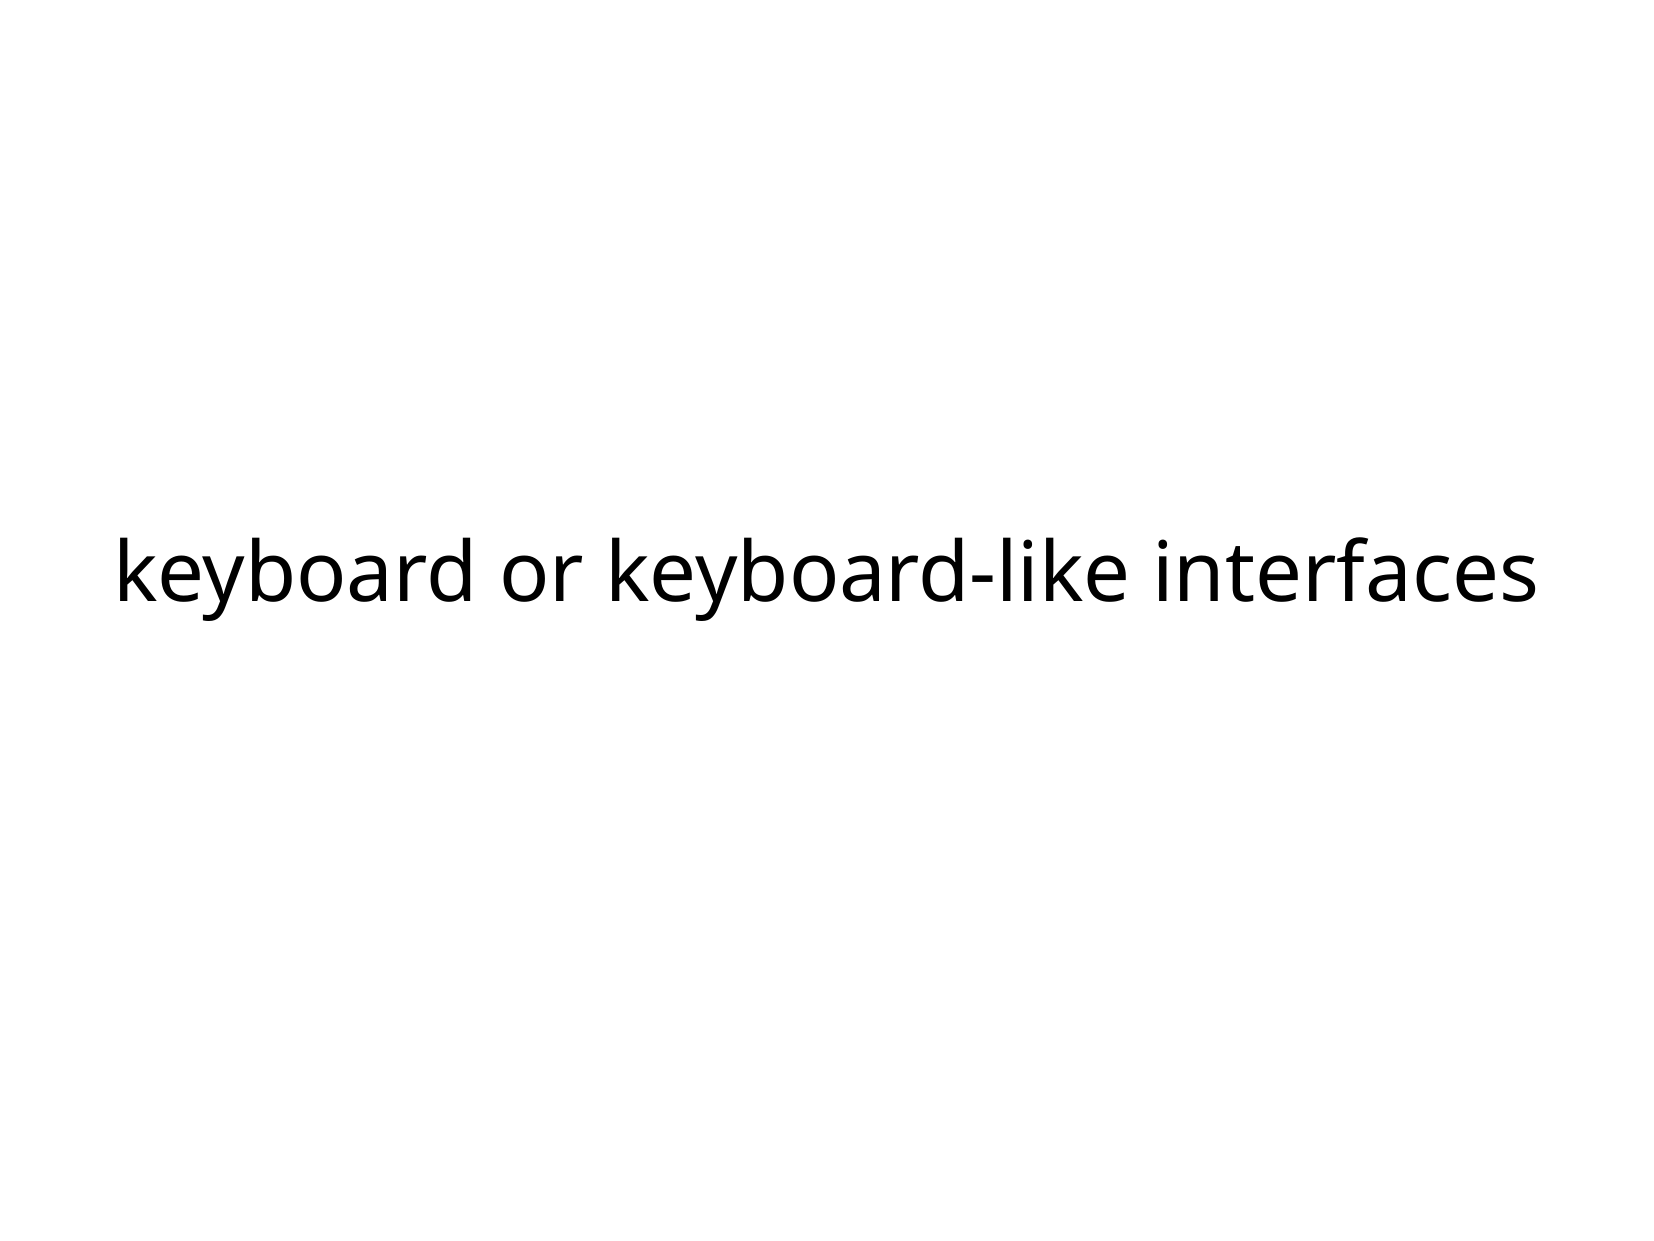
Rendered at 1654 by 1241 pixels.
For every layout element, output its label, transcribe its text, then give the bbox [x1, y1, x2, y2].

subtitle keyboard or keyboard-like interfaces [82, 118, 1571, 1021]
